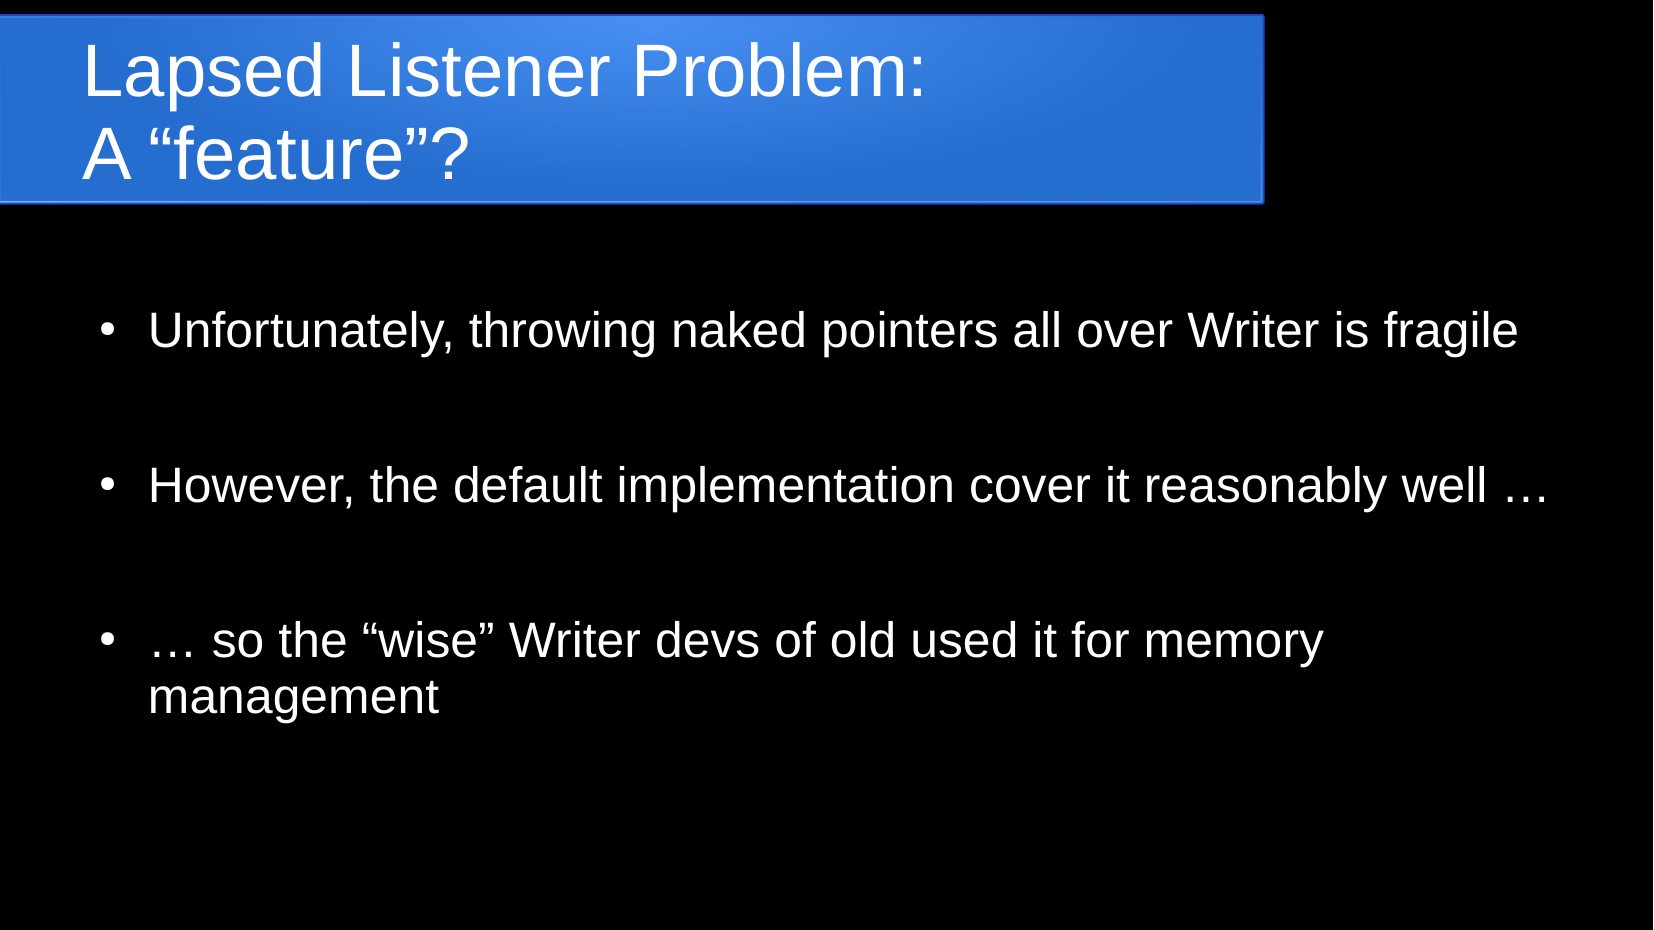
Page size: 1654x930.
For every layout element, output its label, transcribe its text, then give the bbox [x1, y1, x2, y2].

title Lapsed Listener Problem: A “feature”? [82, 29, 1234, 196]
list Unfortunately, throwing naked pointers all over Writer is fragile However, the default implementation cover it reasonably well … … so the “wise” Writer devs of old used it for memory management [82, 224, 1571, 764]
